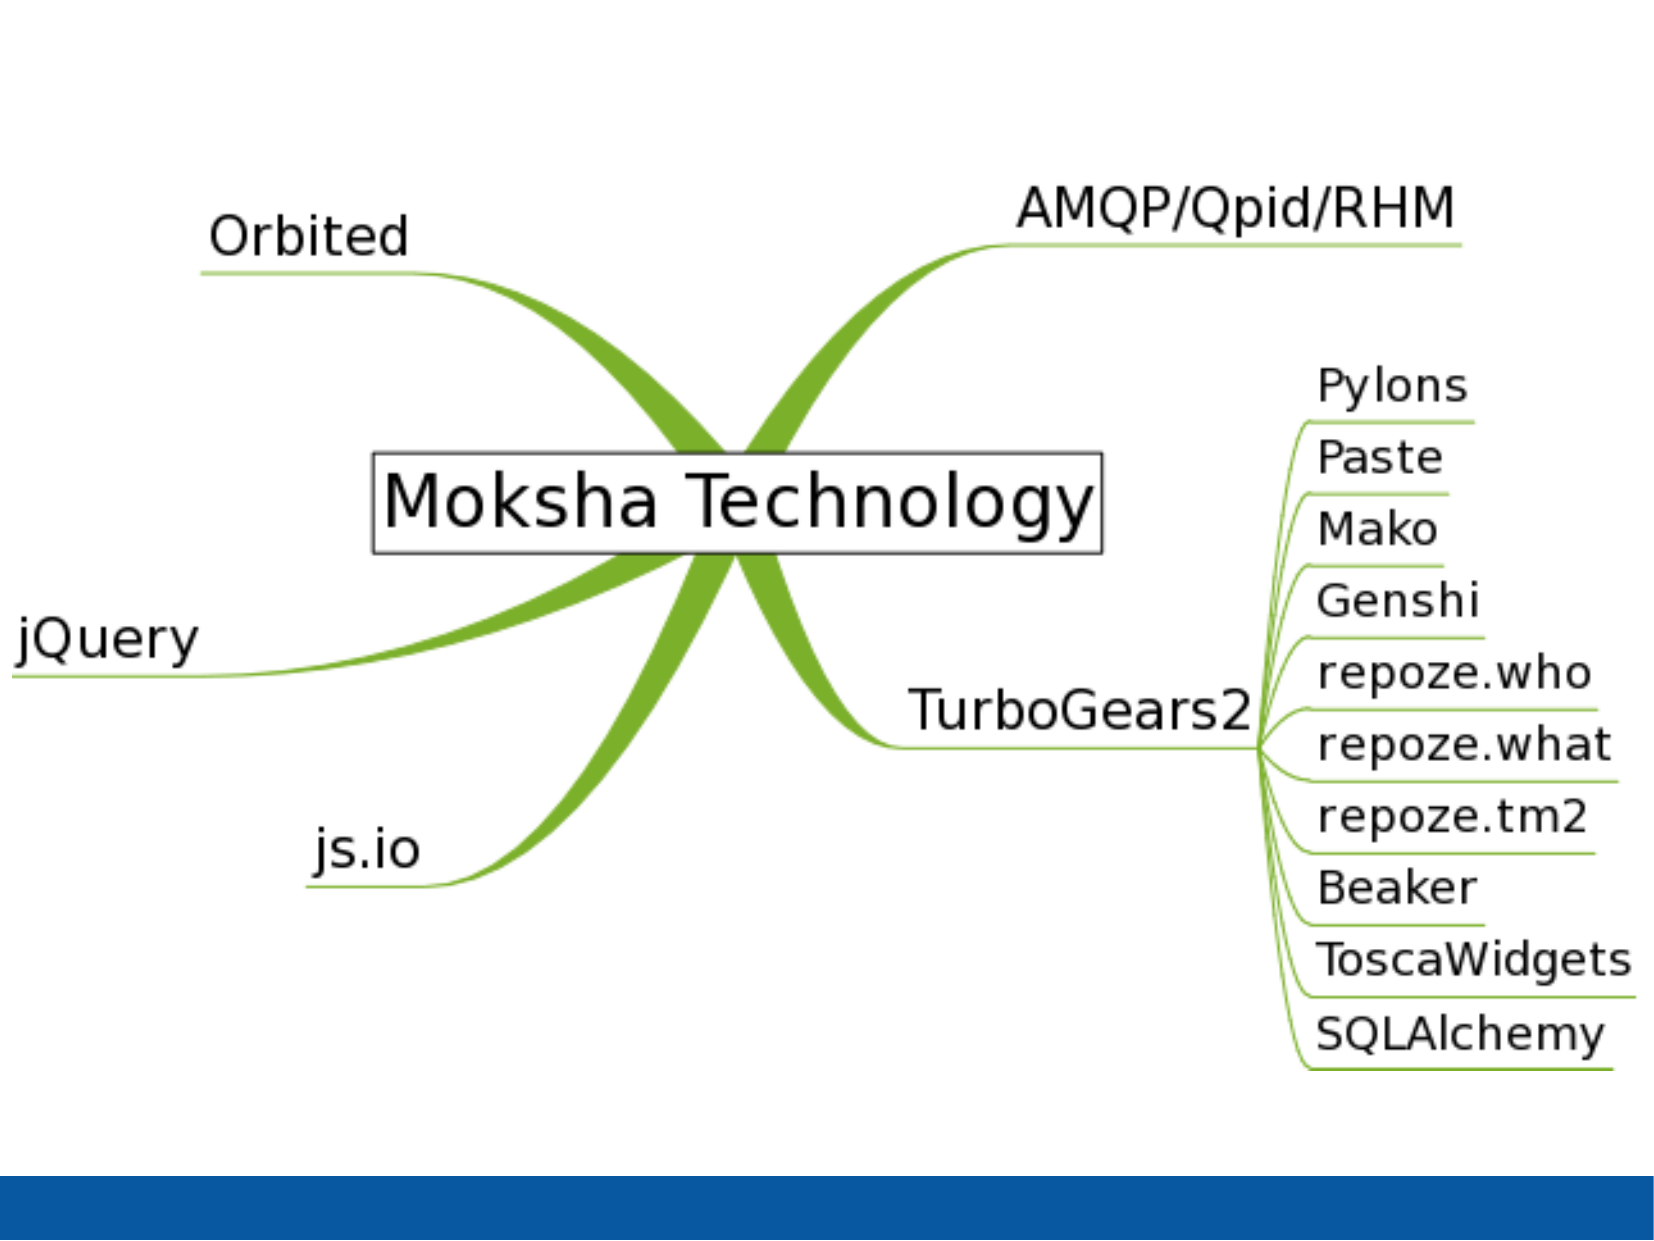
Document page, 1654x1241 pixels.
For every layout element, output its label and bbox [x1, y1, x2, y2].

picture [12, 169, 1642, 1071]
picture [0, 1176, 1654, 1240]
